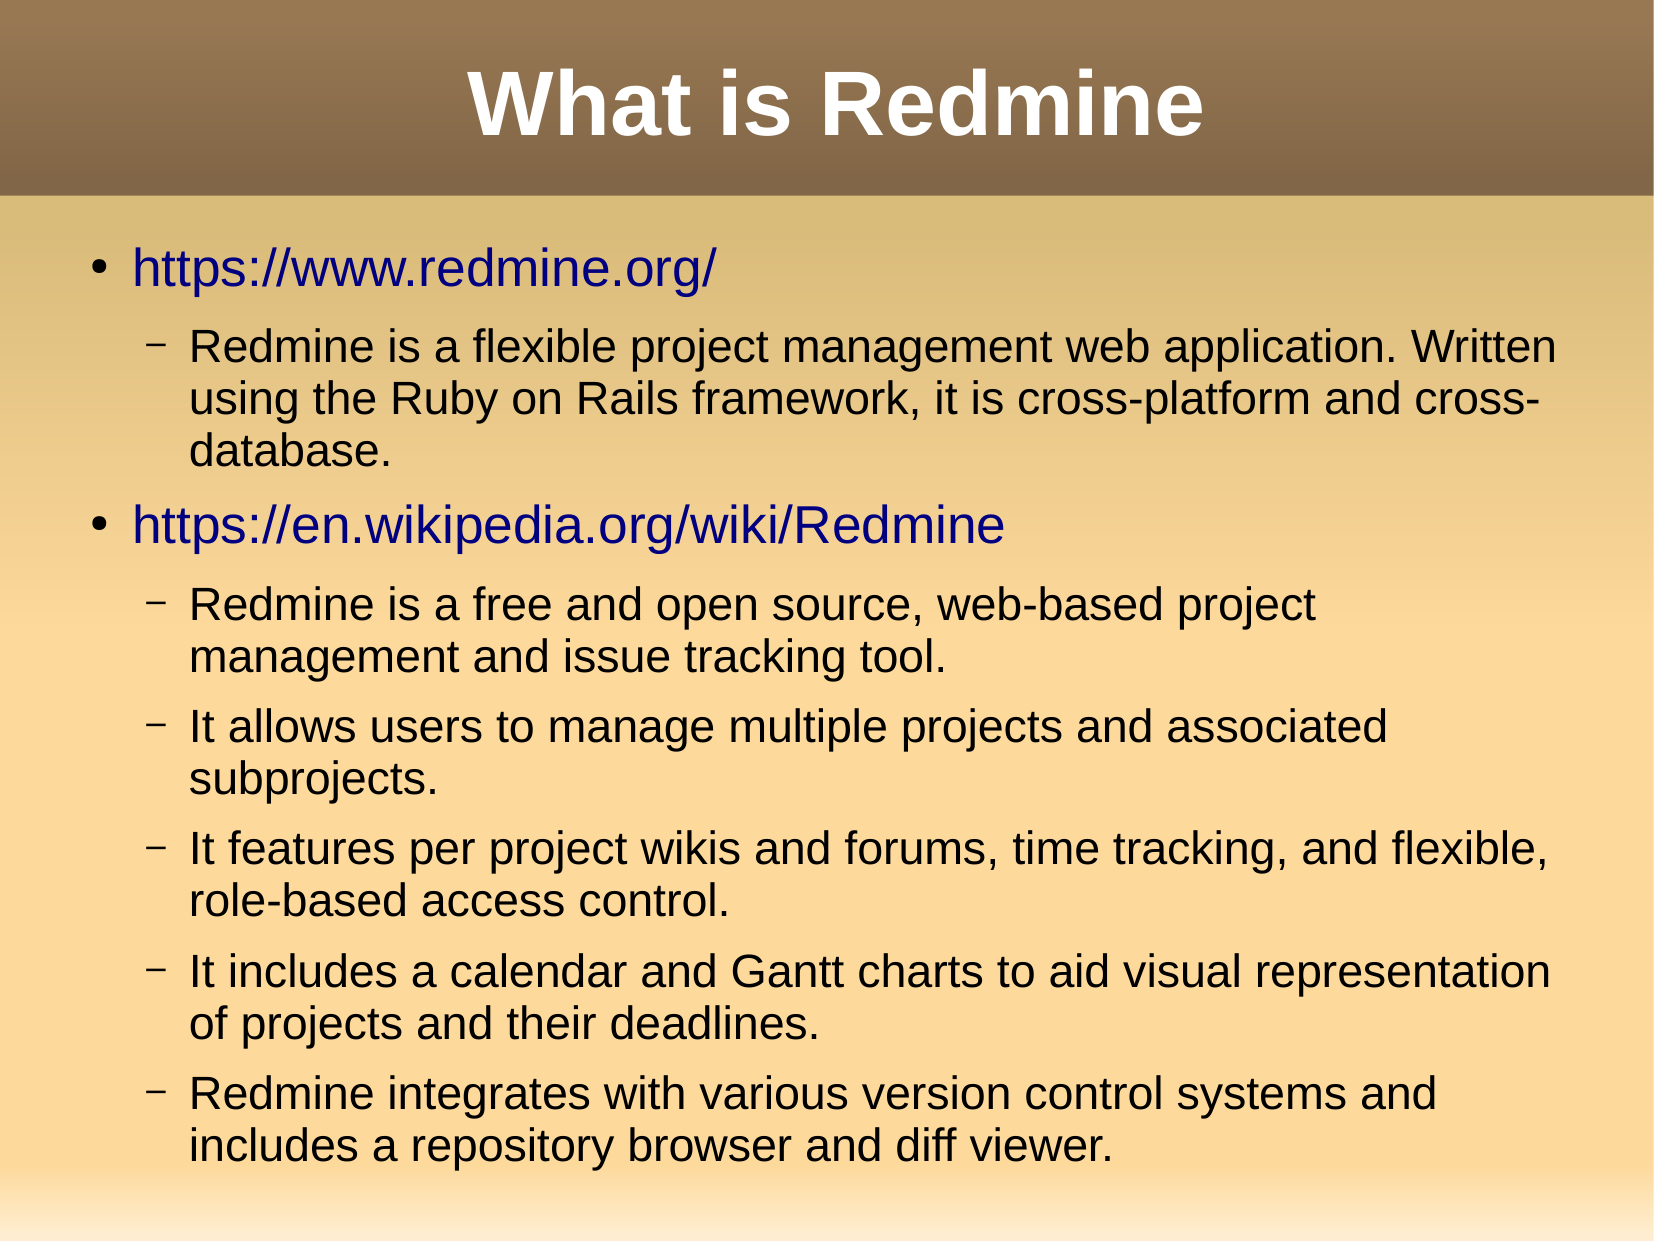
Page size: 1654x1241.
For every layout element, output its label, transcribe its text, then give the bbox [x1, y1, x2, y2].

title What is Redmine [76, 0, 1565, 208]
list https://www.redmine.org/ Redmine is a flexible project management web application. Written using the Ruby on Rails framework, it is cross-platform and cross-database. https://en.wikipedia.org/wiki/Redmine Redmine is a free and open source, web-based project management and issue tracking tool. It allows users to manage multiple projects and associated subprojects. It features per project wikis and forums, time tracking, and flexible, role-based access control. It includes a calendar and Gantt charts to aid visual representation of projects and their deadlines. Redmine integrates with various version control systems and includes a repository browser and diff viewer. [75, 237, 1564, 1185]
picture [0, 0, 1654, 1241]
